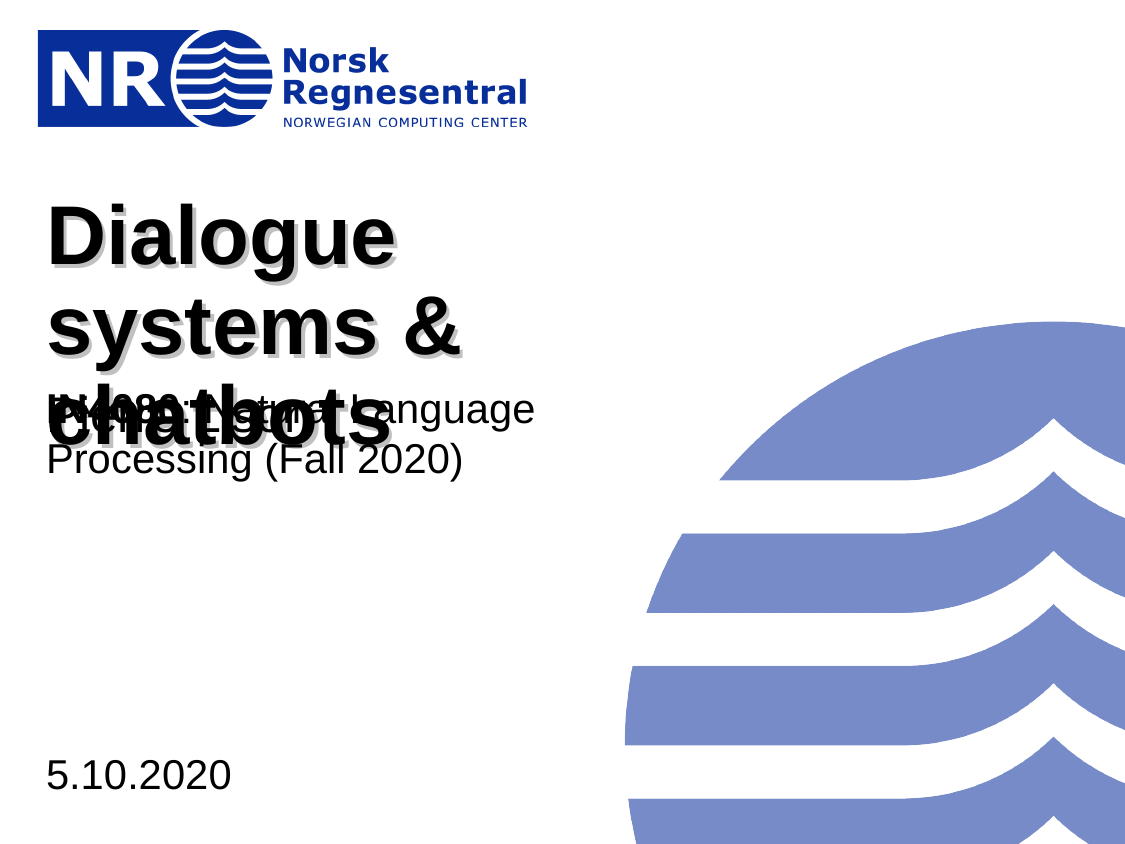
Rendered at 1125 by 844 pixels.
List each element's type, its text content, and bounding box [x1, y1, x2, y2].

list IN4080: Natural Language Processing (Fall 2020) [30, 578, 722, 694]
list 5.10.2020 [30, 740, 722, 818]
list Pierre Lison [31, 415, 723, 511]
title Dialogue systems & chatbots [30, 185, 821, 351]
